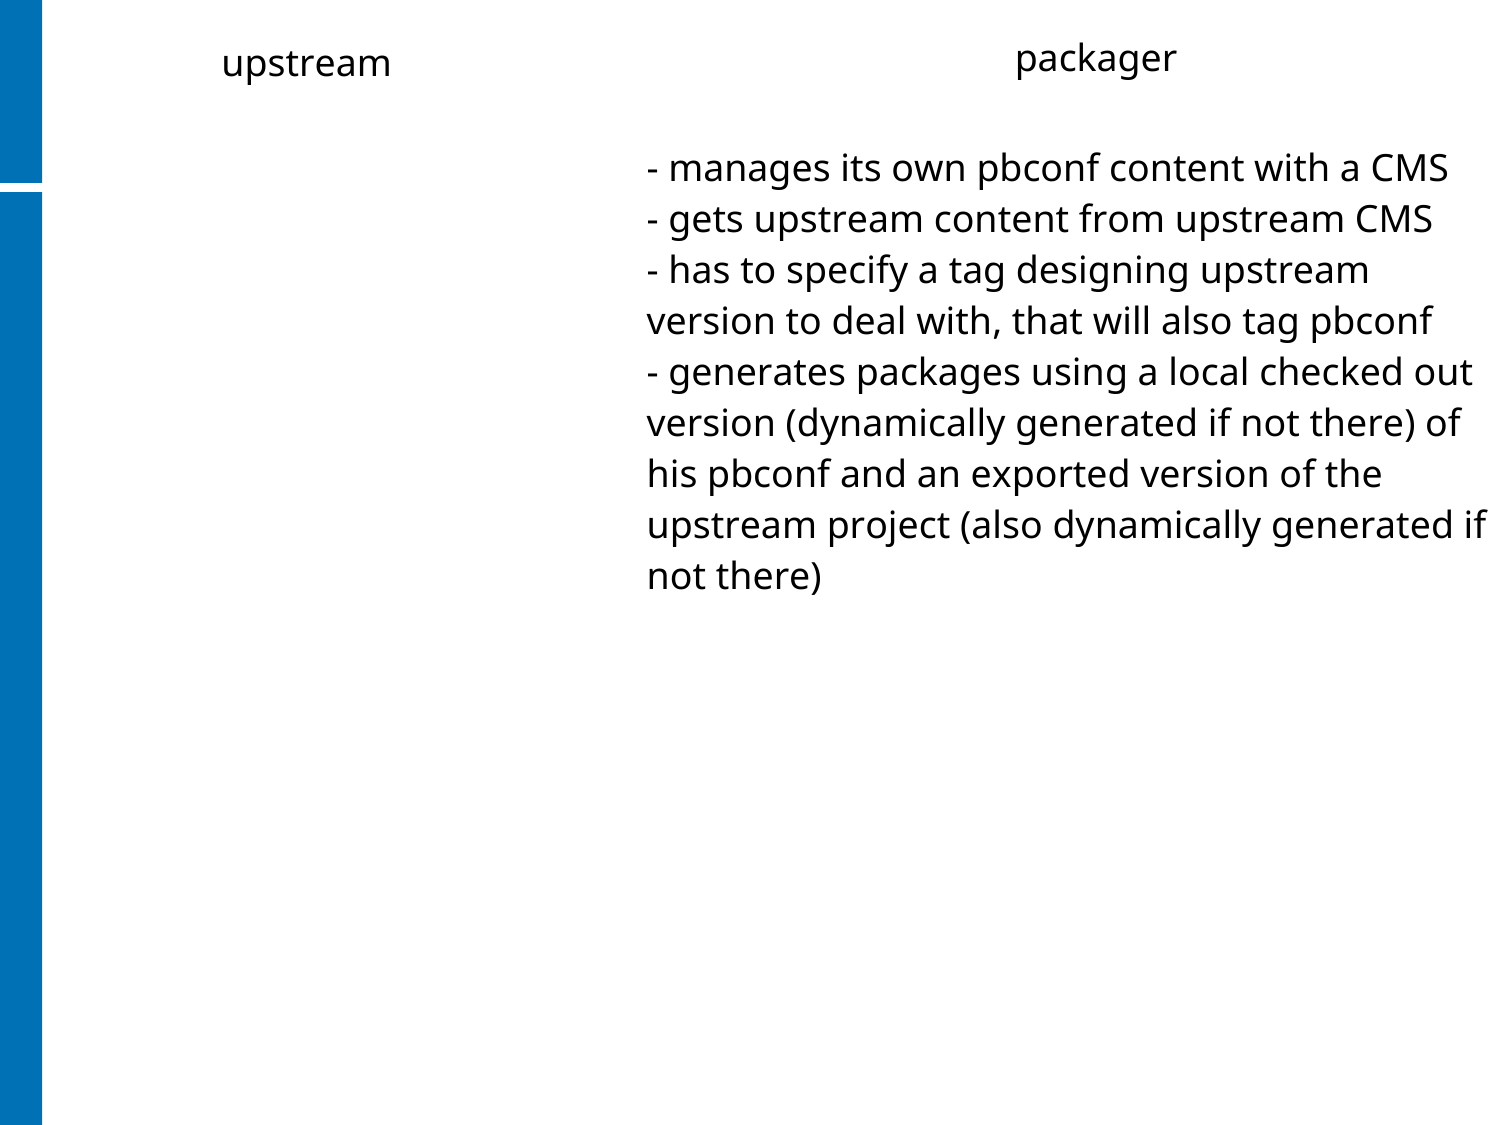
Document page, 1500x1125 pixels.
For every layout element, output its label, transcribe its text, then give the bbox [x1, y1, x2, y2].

text_box packager [999, 23, 1201, 82]
text_box - manages its own pbconf content with a CMS - gets upstream content from upstream CMS - has to specify a tag designing upstream version to deal with, that will also tag pbconf - generates packages using a local checked out version (dynamically generated if not there) of his pbconf and an exported version of the upstream project (also dynamically generated if not there) [631, 133, 1500, 541]
text_box upstream [206, 29, 413, 88]
